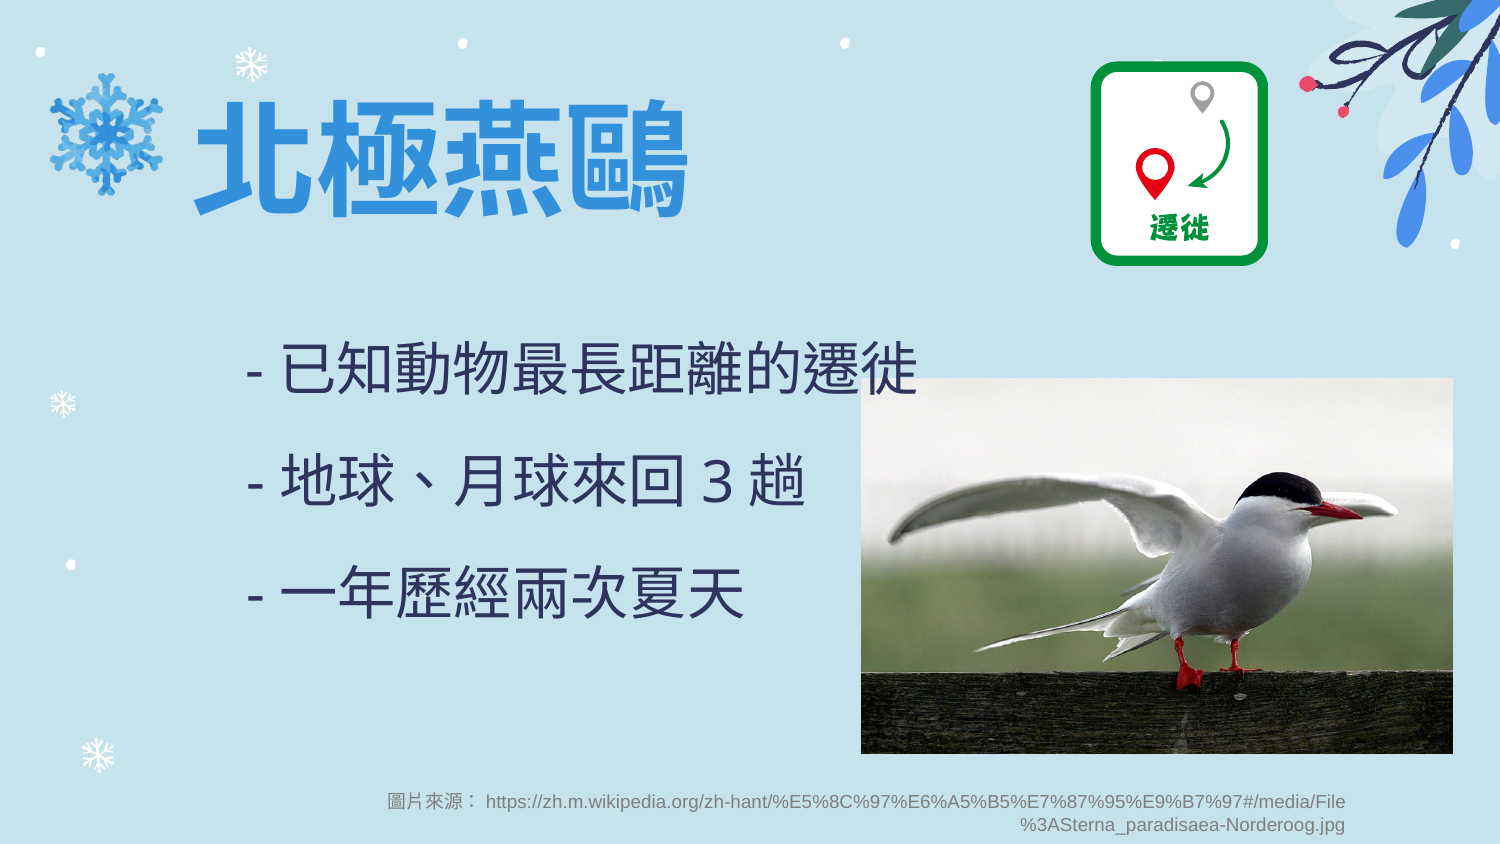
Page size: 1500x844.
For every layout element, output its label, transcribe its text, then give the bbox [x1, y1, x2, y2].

picture [38, 66, 177, 204]
text_box -已知動物最長距離的遷徙 [230, 317, 1332, 412]
text_box -一年歷經兩次夏天 [231, 541, 1004, 636]
picture [861, 378, 1453, 754]
text_box 圖片來源：https://zh.m.wikipedia.org/zh-hant/%E5%8C%97%E6%A5%B5%E7%87%95%E9%B7%97#/media/File%3ASterna_paradisaea-Norderoog.jpg [372, 782, 1500, 844]
text_box -地球、月球來回3趟 [231, 429, 881, 524]
picture [1090, 61, 1268, 266]
title 北極燕鷗 [176, 66, 775, 214]
